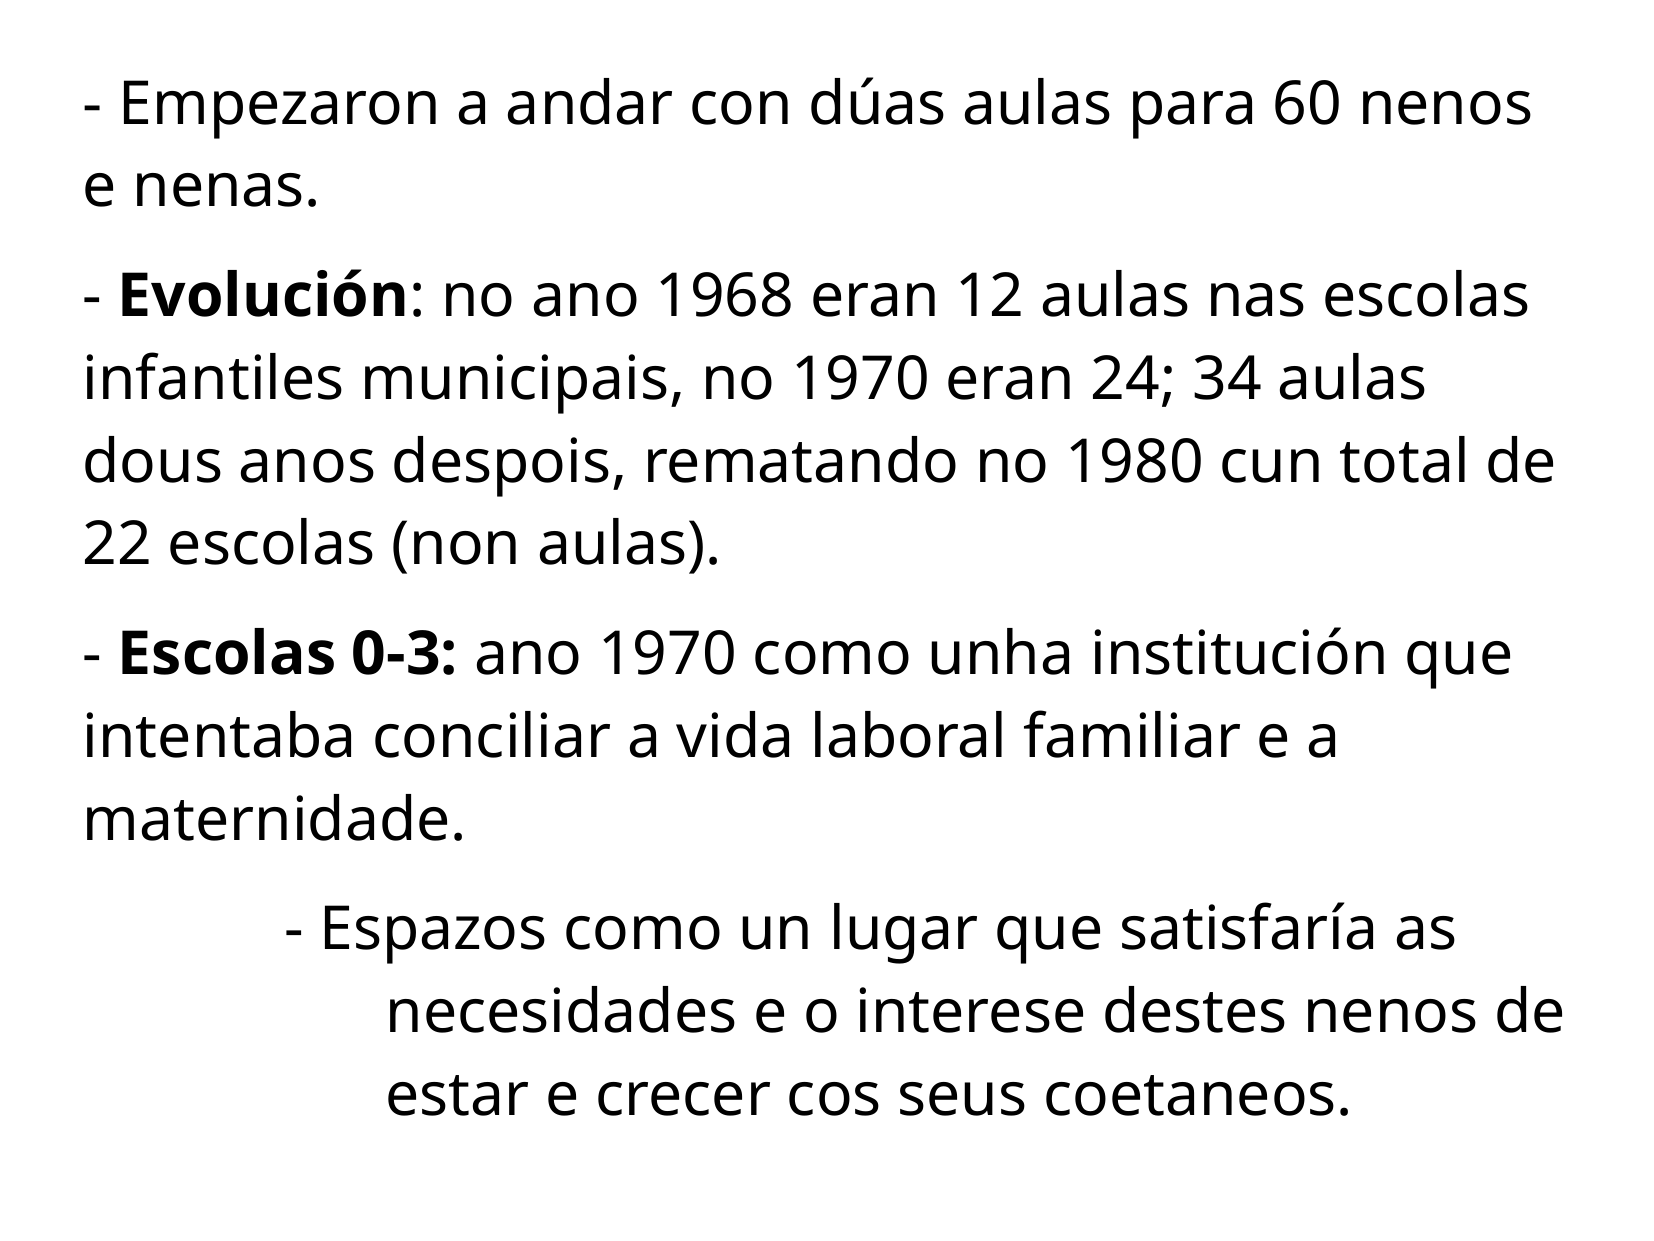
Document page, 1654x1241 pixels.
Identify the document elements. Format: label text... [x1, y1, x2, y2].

list - Empezaron a andar con dúas aulas para 60 nenos e nenas. - Evolución: no ano 1968 eran 12 aulas nas escolas infantiles municipais, no 1970 eran 24; 34 aulas dous anos despois, rematando no 1980 cun total de 22 escolas (non aulas). - Escolas 0-3: ano 1970 como unha institución que intentaba conciliar a vida laboral familiar e a maternidade. - Espazos como un lugar que satisfaría as necesidades e o interese destes nenos de estar e crecer cos seus coetaneos. [82, 59, 1571, 1152]
